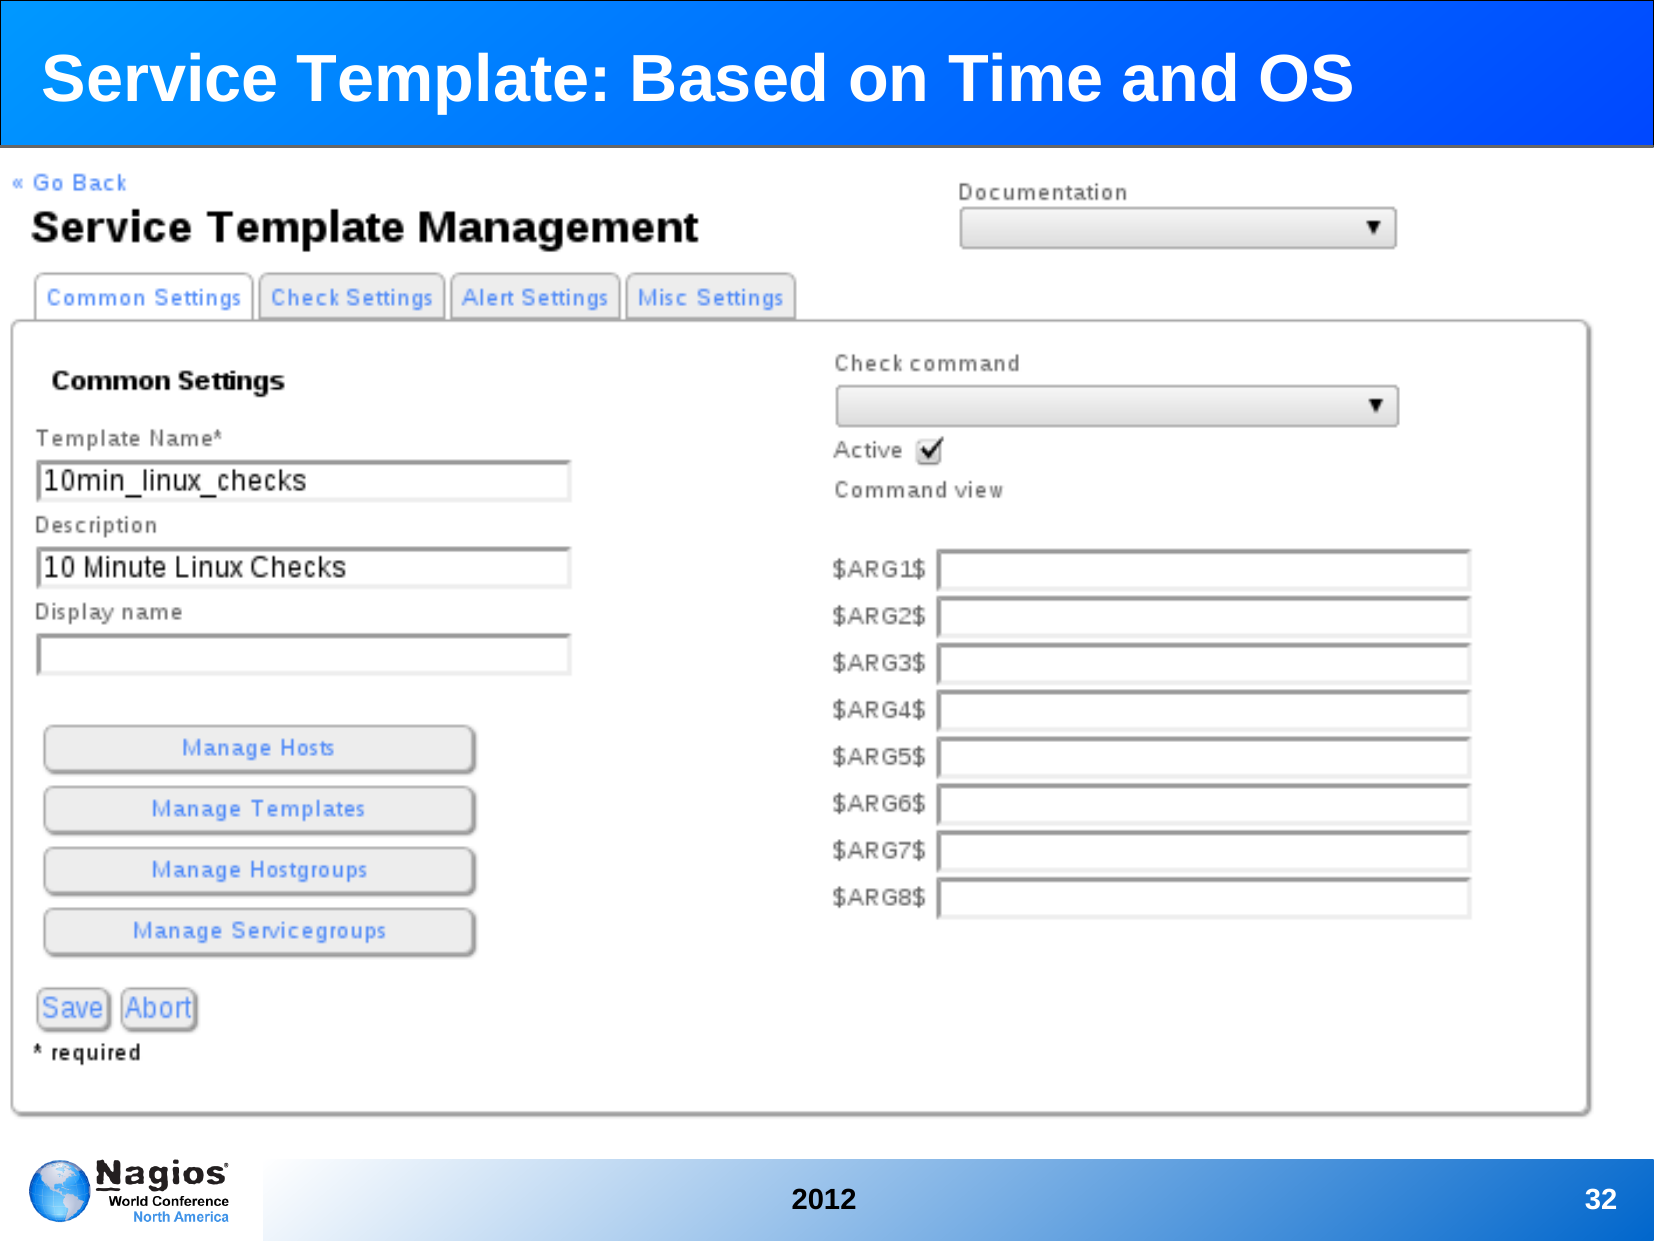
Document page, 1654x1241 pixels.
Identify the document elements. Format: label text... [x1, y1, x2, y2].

picture [29, 1159, 229, 1235]
title Service Template: Based on Time and OS [41, 36, 1530, 120]
picture [9, 163, 1608, 1131]
